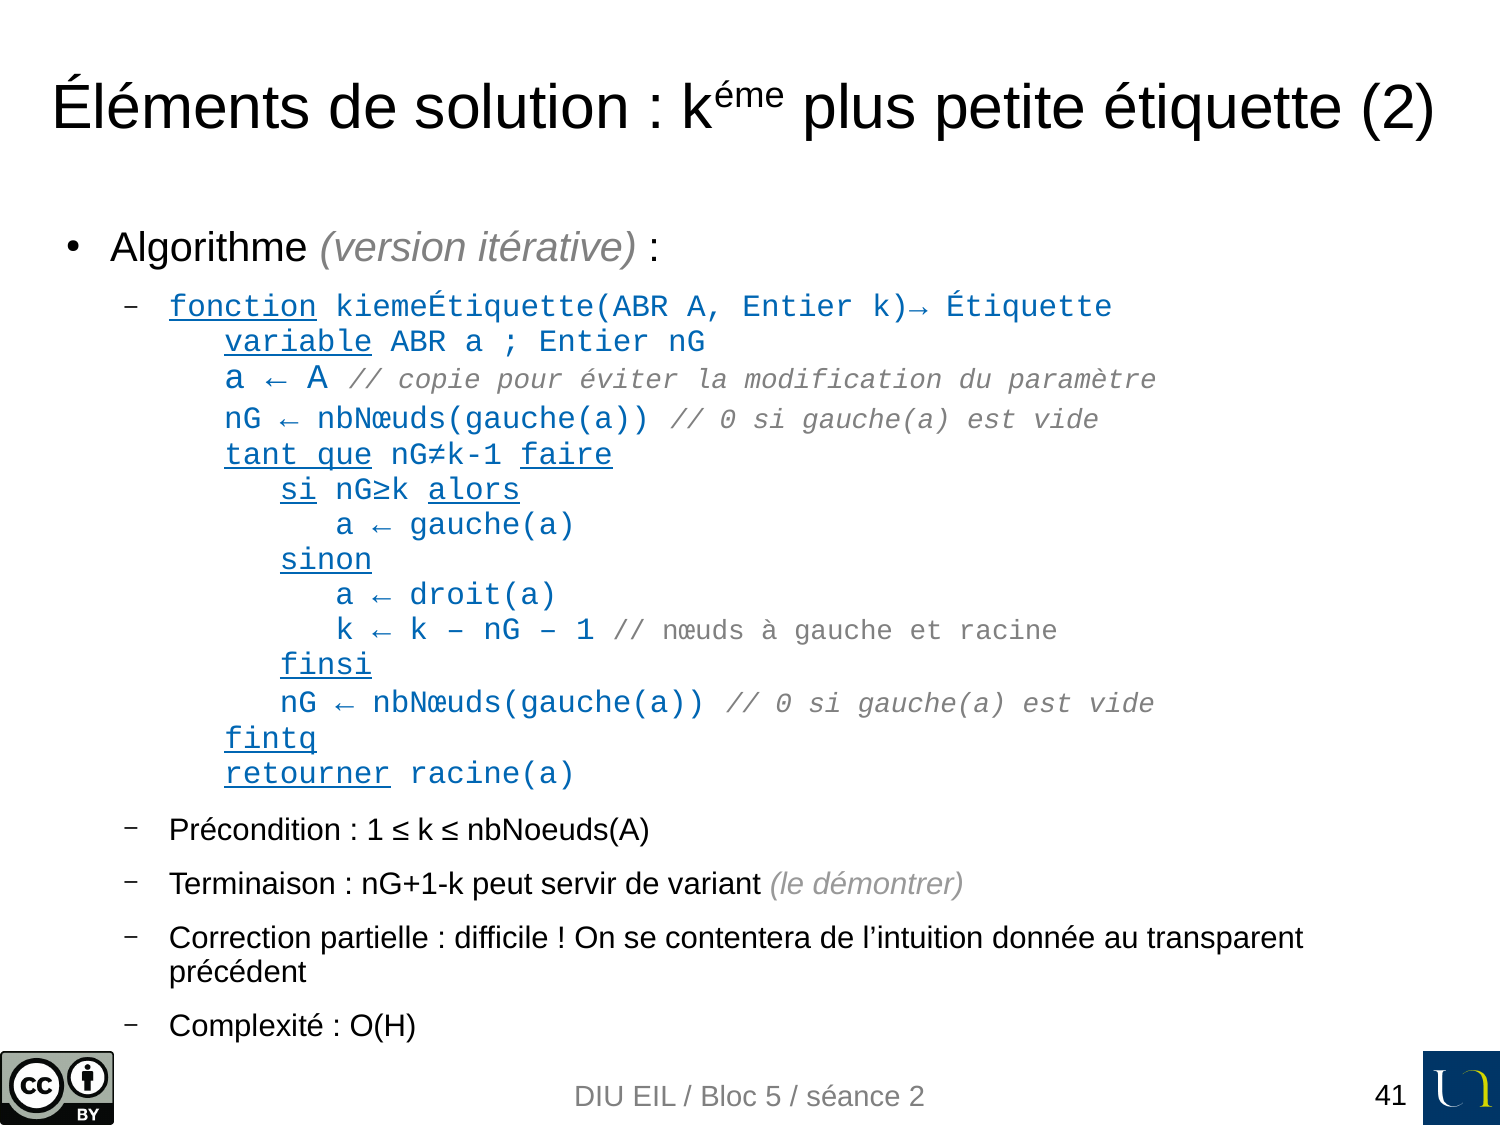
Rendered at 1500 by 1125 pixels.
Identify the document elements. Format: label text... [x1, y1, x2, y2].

list Algorithme (version itérative) : fonction kiemeÉtiquette(ABR A, Entier k)→ Étiquette variable ABR a ; Entier nG a ← A // copie pour éviter la modification du paramètre nG ← nbNœuds(gauche(a)) // 0 si gauche(a) est vide tant que nG≠k-1 faire si nG≥k alors a ← gauche(a) sinon a ← droit(a) k ← k – nG – 1 // nœuds à gauche et racine finsi nG ← nbNœuds(gauche(a)) // 0 si gauche(a) est vide fintq retourner racine(a) Précondition : 1 ≤ k ≤ nbNoeuds(A) Terminaison : nG+1-k peut servir de variant (le démontrer) Correction partielle : difficile ! On se contentera de l’intuition donnée au transparent précédent Complexité : O(H) [51, 224, 1449, 1052]
picture [1417, 1051, 1500, 1125]
picture [0, 1051, 114, 1125]
title Éléments de solution : kéme plus petite étiquette (2) [51, 44, 1449, 170]
